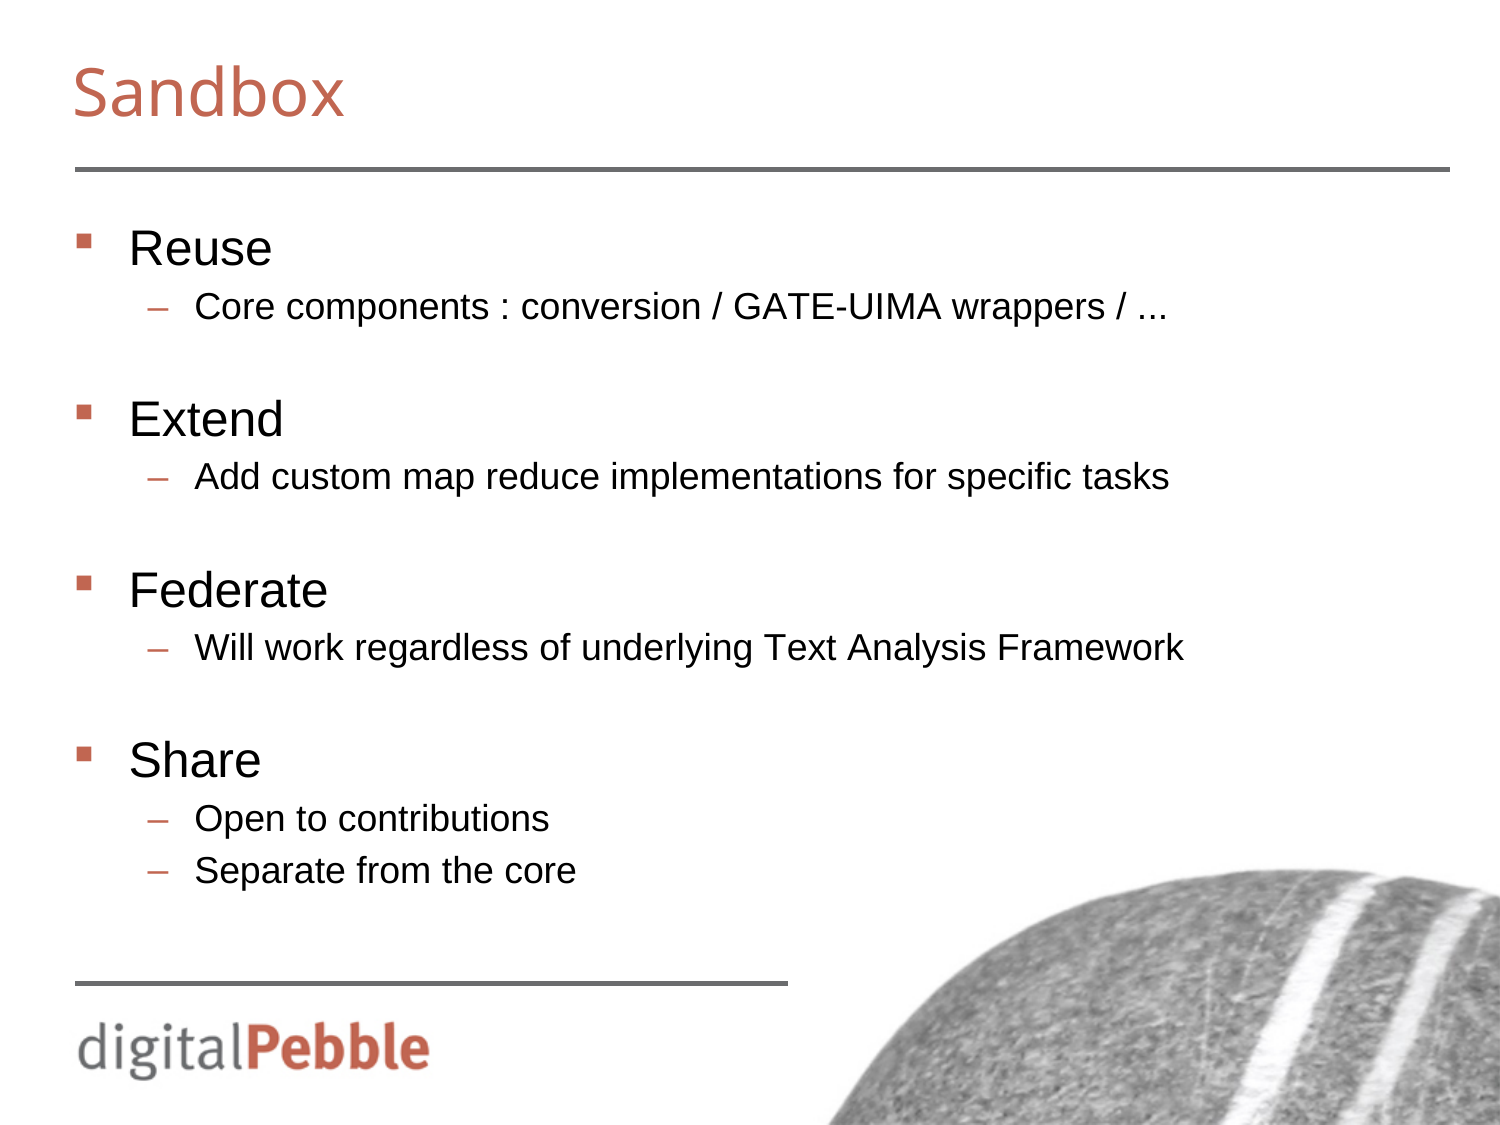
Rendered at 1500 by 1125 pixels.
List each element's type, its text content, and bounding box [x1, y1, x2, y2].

title Sandbox [57, 37, 1438, 174]
picture [0, 0, 1500, 1125]
list Reuse Core components : conversion / GATE-UIMA wrappers / ... Extend Add custom map reduce implementations for specific tasks Federate Will work regardless of underlying Text Analysis Framework Share Open to contributions Separate from the core [57, 212, 1438, 945]
